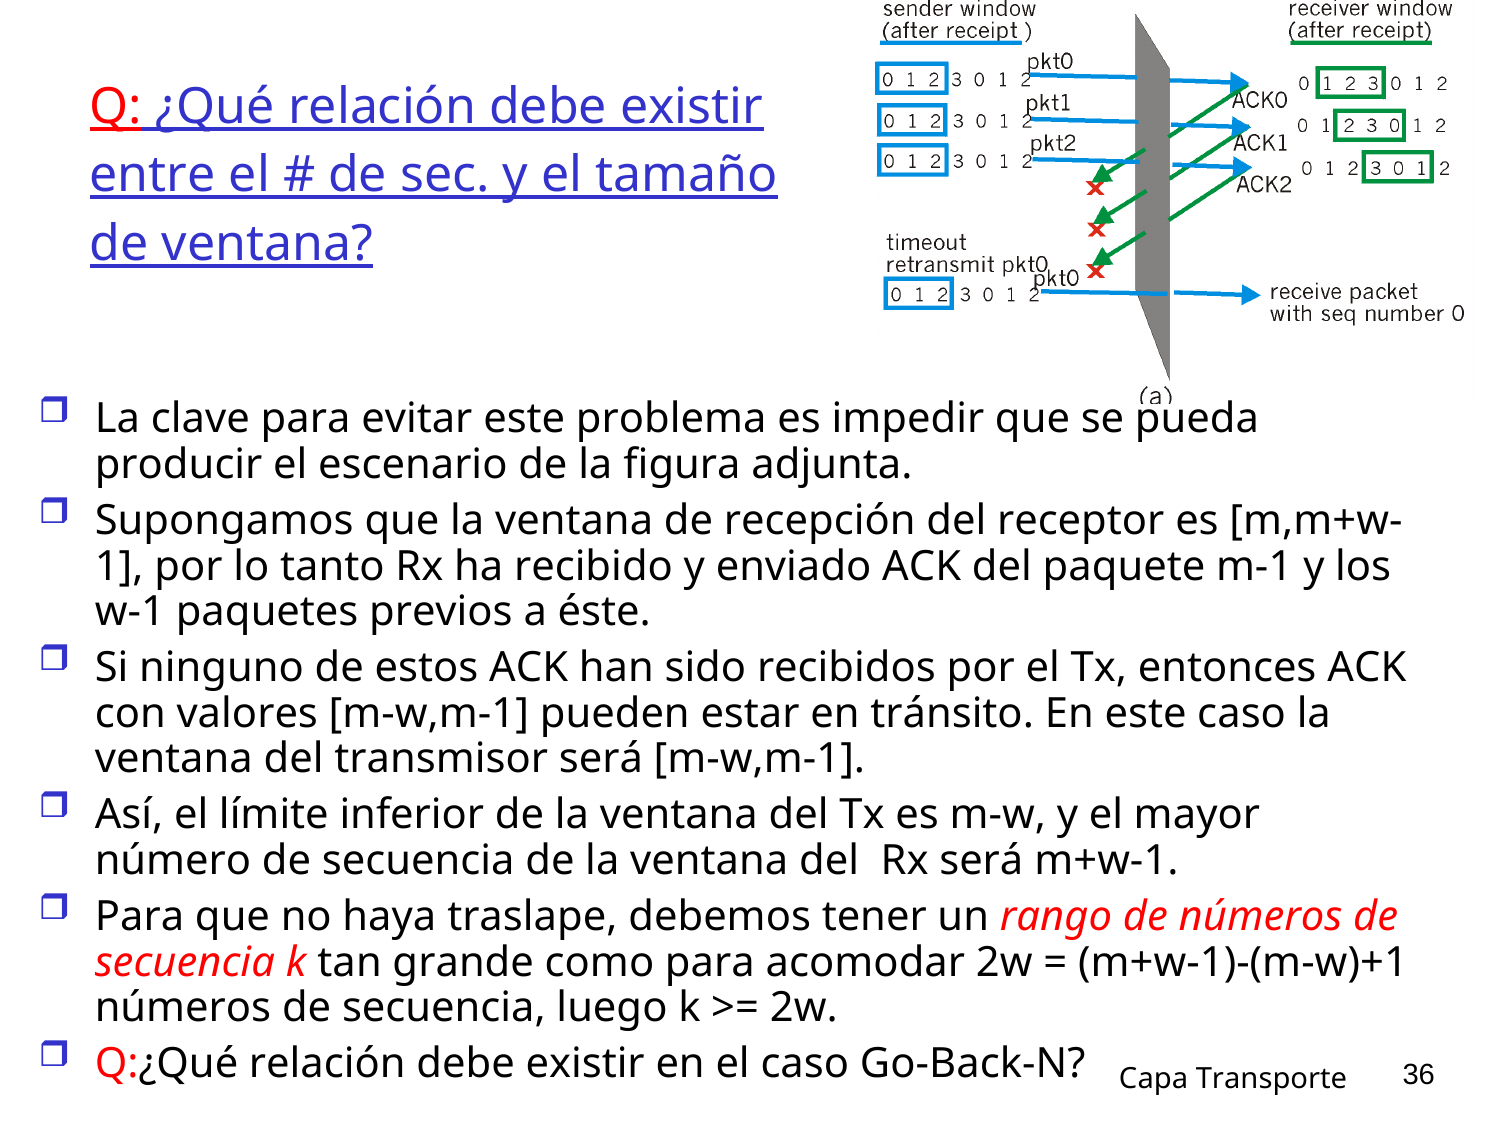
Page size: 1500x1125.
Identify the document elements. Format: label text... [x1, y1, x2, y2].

picture [875, 0, 1476, 404]
list La clave para evitar este problema es impedir que se pueda producir el escenario de la figura adjunta. Supongamos que la ventana de recepción del receptor es [m,m+w-1], por lo tanto Rx ha recibido y enviado ACK del paquete m-1 y los w-1 paquetes previos a éste. Si ninguno de estos ACK han sido recibidos por el Tx, entonces ACK con valores [m-w,m-1] pueden estar en tránsito. En este caso la ventana del transmisor será [m-w,m-1]. Así, el límite inferior de la ventana del Tx es m-w, y el mayor número de secuencia de la ventana del Rx será m+w-1. Para que no haya traslape, debemos tener un rango de números de secuencia k tan grande como para acomodar 2w = (m+w-1)-(m-w)+1 números de secuencia, luego k >= 2w. Q:¿Qué relación debe existir en el caso Go-Back-N? [24, 388, 1437, 1077]
title Q: ¿Qué relación debe existir entre el # de sec. y el tamaño de ventana? [75, 78, 838, 335]
